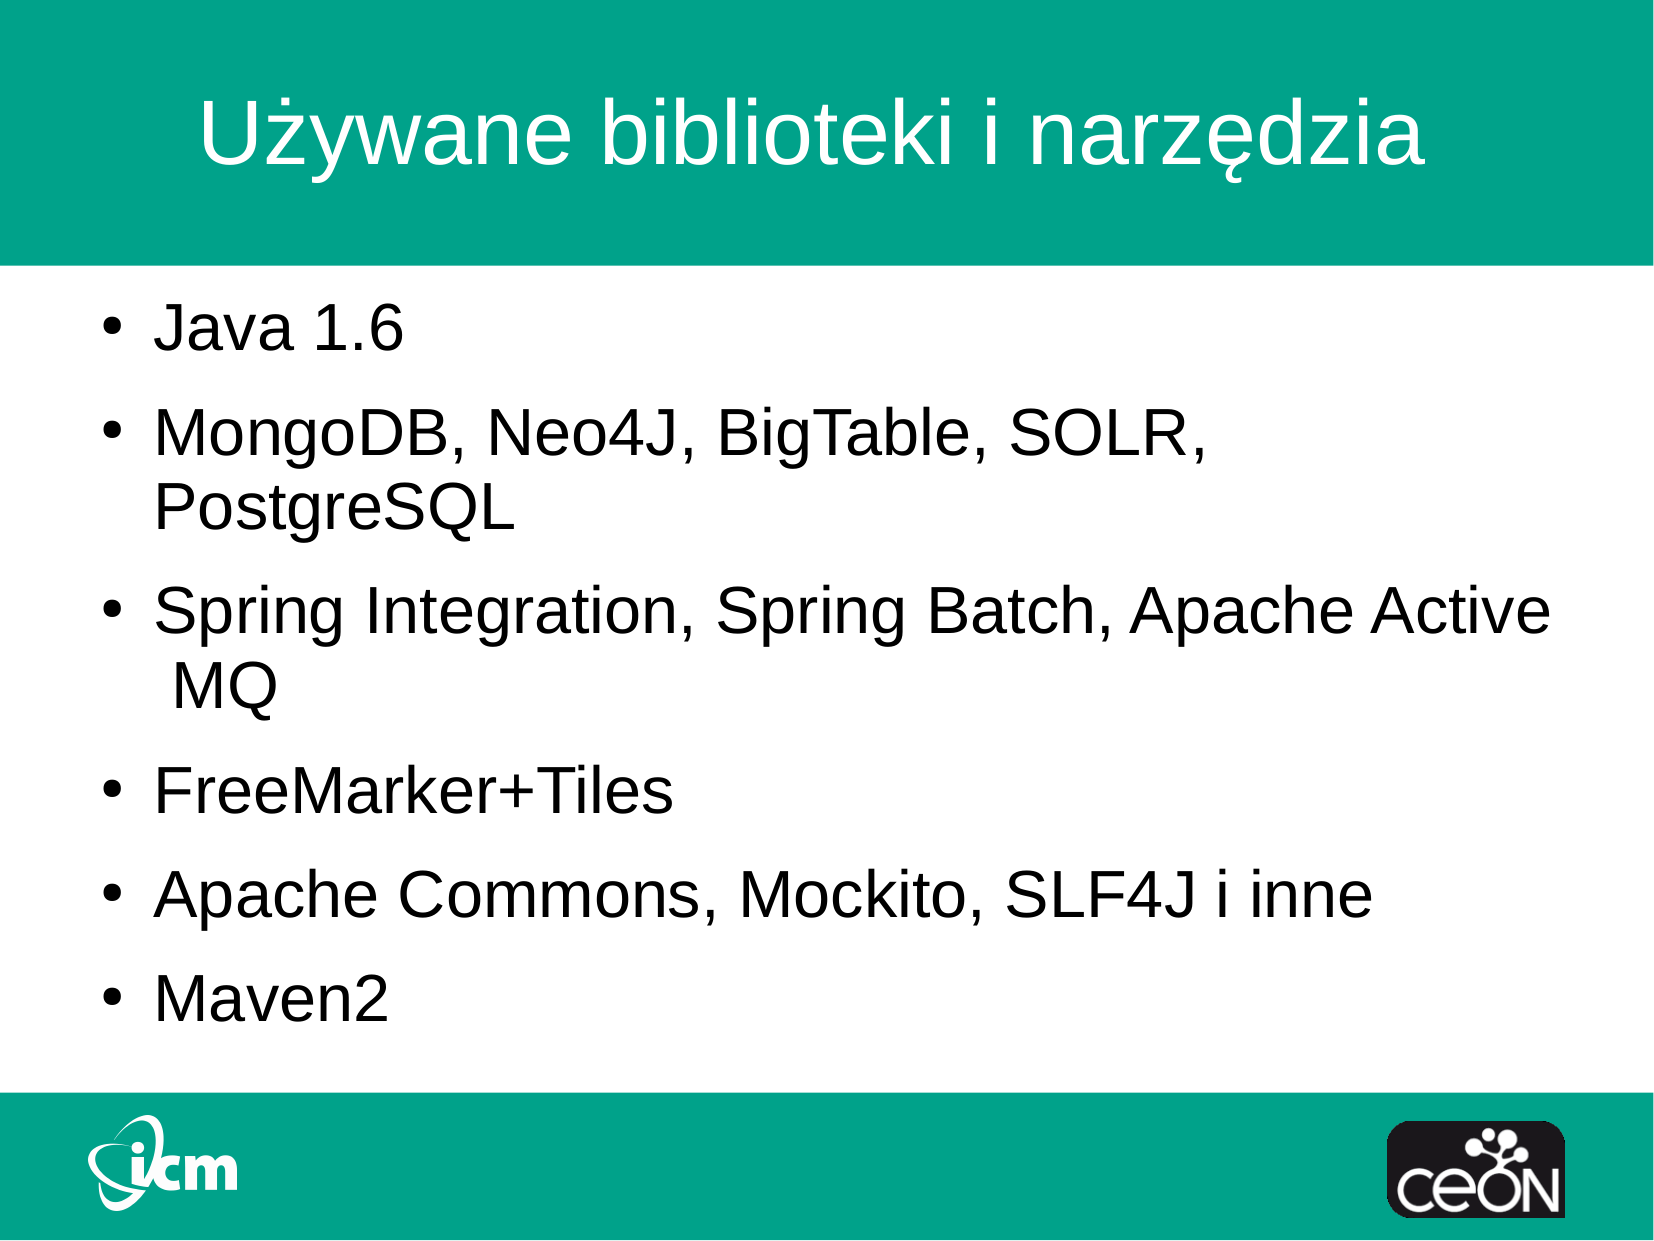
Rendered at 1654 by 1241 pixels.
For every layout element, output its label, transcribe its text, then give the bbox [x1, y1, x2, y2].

title Używane biblioteki i narzędzia [59, 29, 1565, 237]
picture [1387, 1121, 1565, 1218]
picture [88, 1115, 237, 1211]
list Java 1.6 MongoDB, Neo4J, BigTable, SOLR, PostgreSQL Spring Integration, Spring Batch, Apache Active MQ FreeMarker+Tiles Apache Commons, Mockito, SLF4J i inne Maven2 [82, 290, 1571, 1109]
